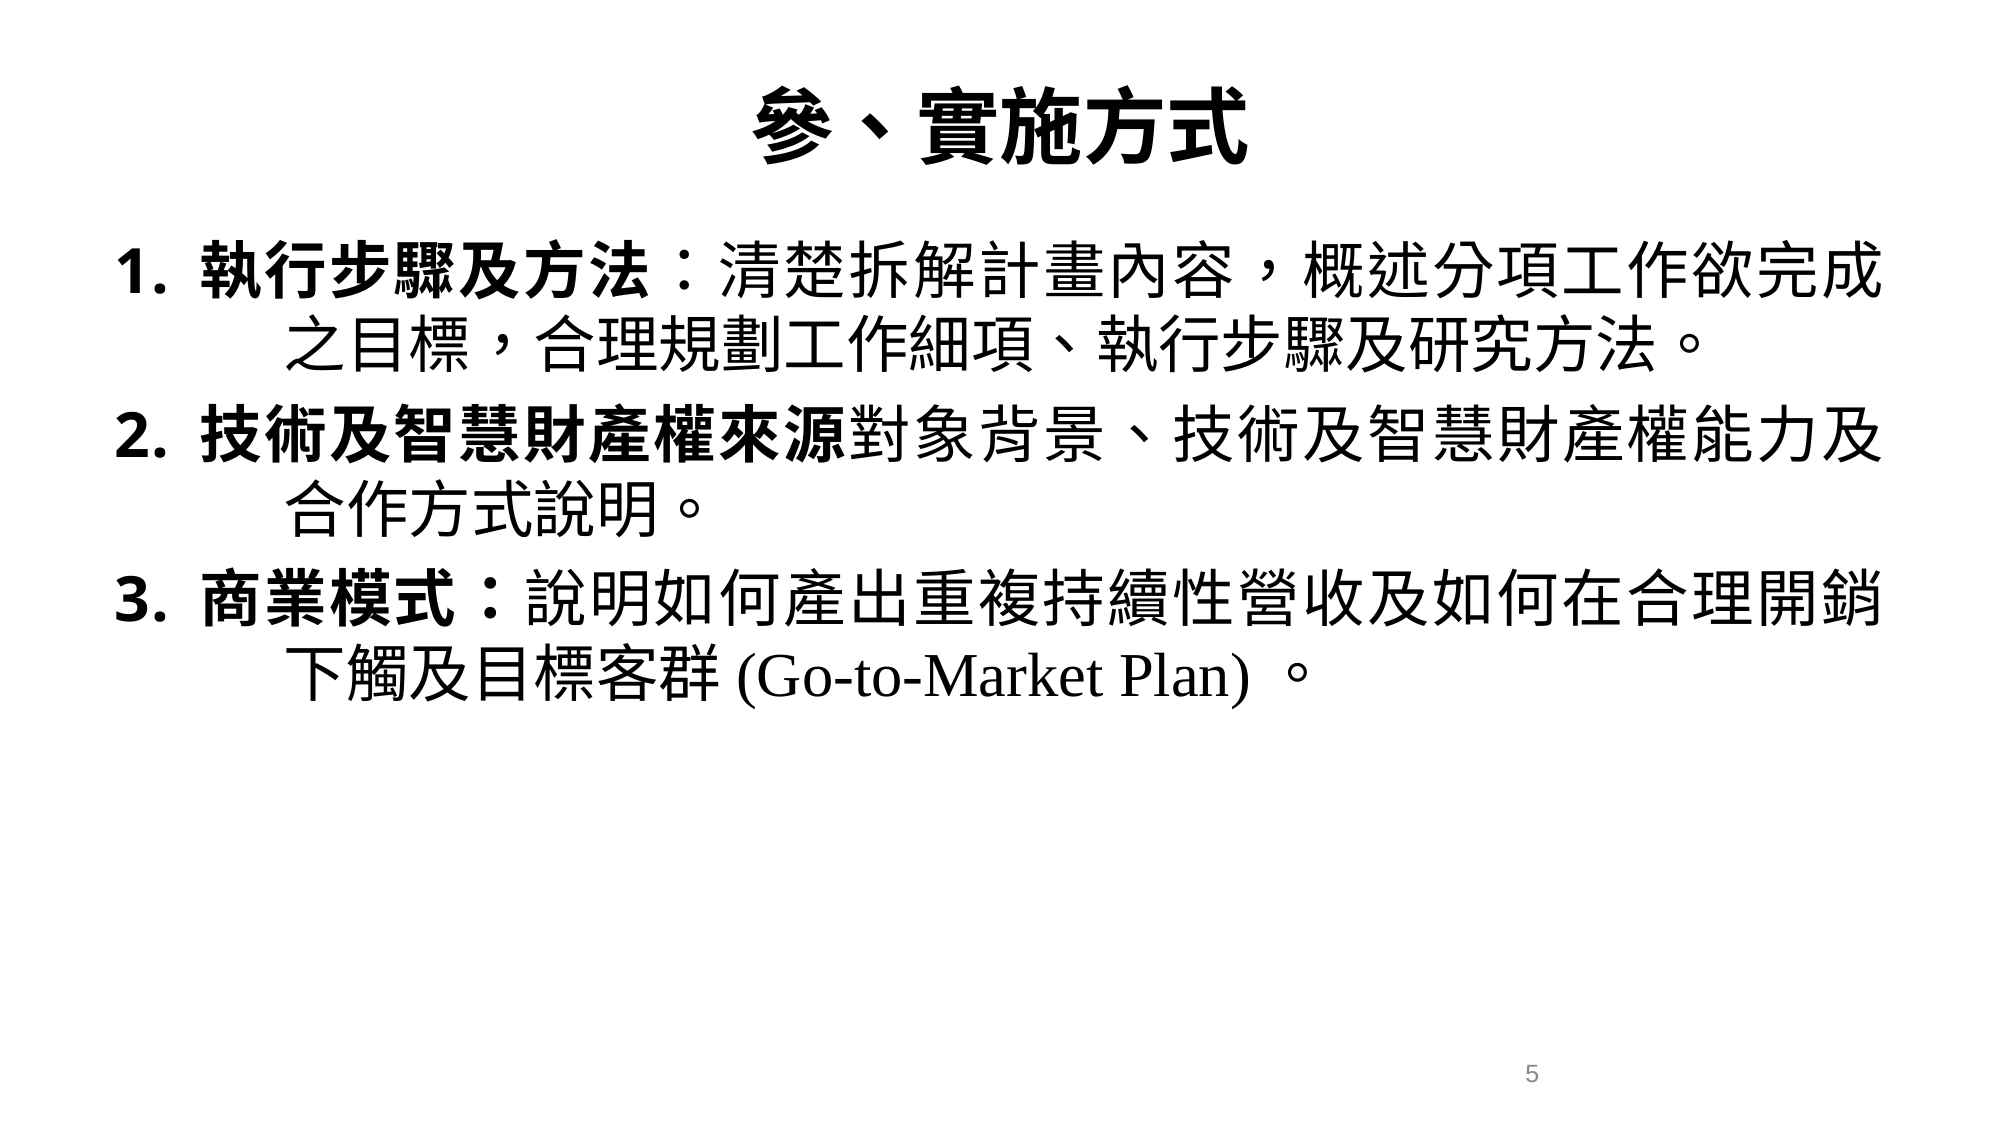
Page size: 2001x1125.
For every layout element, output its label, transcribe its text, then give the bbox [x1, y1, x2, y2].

title 參、實施方式 [99, 45, 1900, 204]
text_box 5 [1510, 1042, 1977, 1103]
list 執行步驟及方法：清楚拆解計畫內容，概述分項工作欲完成之目標，合理規劃工作細項、執行步驟及研究方法。 技術及智慧財產權來源對象背景、技術及智慧財產權能力及合作方式說明。 商業模式：說明如何產出重複持續性營收及如何在合理開銷下觸及目標客群(Go-to-Market Plan)。 [233, 276, 1789, 963]
